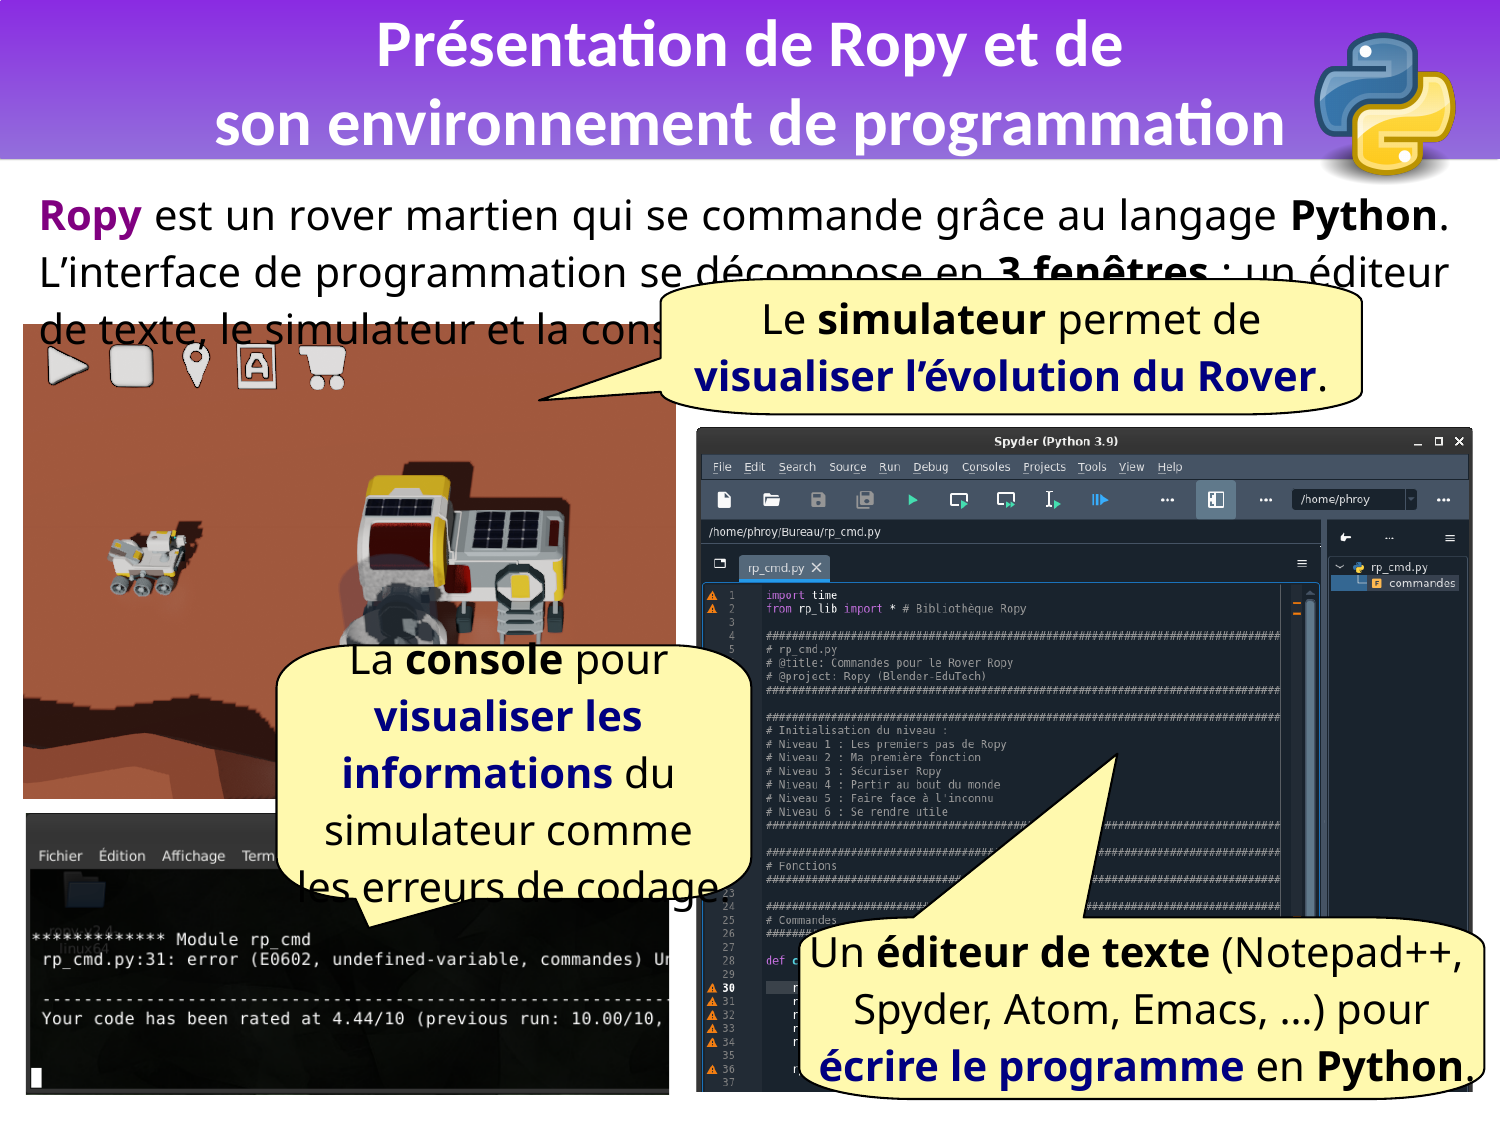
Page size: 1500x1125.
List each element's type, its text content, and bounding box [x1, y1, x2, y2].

text_box Présentation de Ropy et de son environnement de programmation [0, 0, 1500, 159]
picture [1448, 1083, 1473, 1092]
picture [179, 324, 191, 331]
picture [376, 333, 386, 341]
text_box Le simulateur permet de visualiser l’évolution du Rover. [538, 279, 1362, 415]
picture [415, 324, 427, 331]
picture [23, 324, 676, 799]
picture [439, 324, 451, 341]
picture [144, 324, 152, 329]
picture [696, 427, 1473, 1092]
text_box La console pour visualiser les informations du simulateur comme les erreurs de codage. [276, 645, 752, 929]
picture [552, 333, 562, 341]
picture [70, 324, 82, 331]
text_box Ropy est un rover martien qui se commande grâce au langage Python. L’interface de programmation se décompose en 3 fenêtres : un éditeur de texte, le simulateur et la console. [23, 178, 1465, 319]
picture [492, 324, 504, 331]
picture [1305, 29, 1465, 178]
picture [25, 813, 670, 1095]
picture [44, 324, 56, 341]
picture [119, 324, 131, 331]
picture [606, 324, 619, 341]
picture [341, 324, 353, 341]
text_box Un éditeur de texte (Notepad++, Spyder, Atom, Emacs, …) pour écrire le programme en Python. [799, 753, 1485, 1100]
picture [236, 324, 248, 331]
